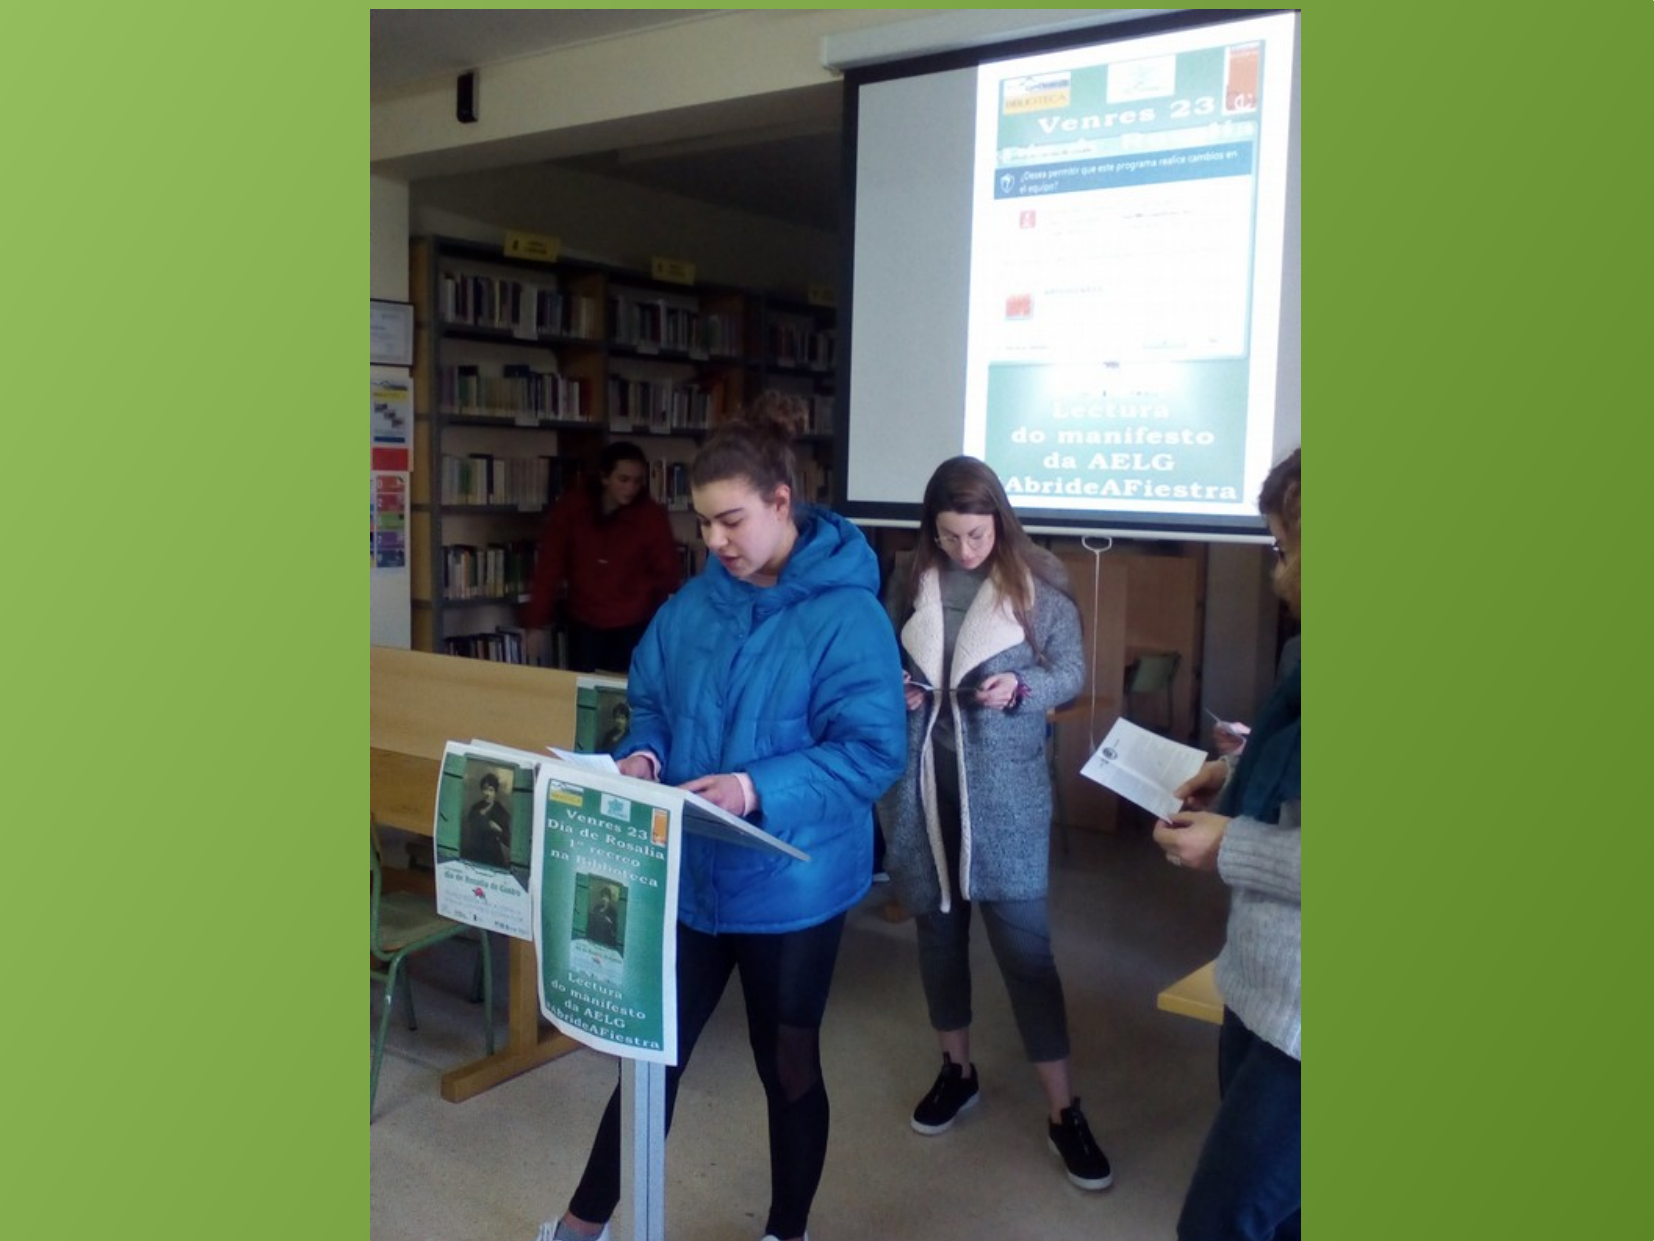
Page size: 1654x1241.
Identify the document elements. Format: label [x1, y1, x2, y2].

picture [370, 9, 1301, 1241]
